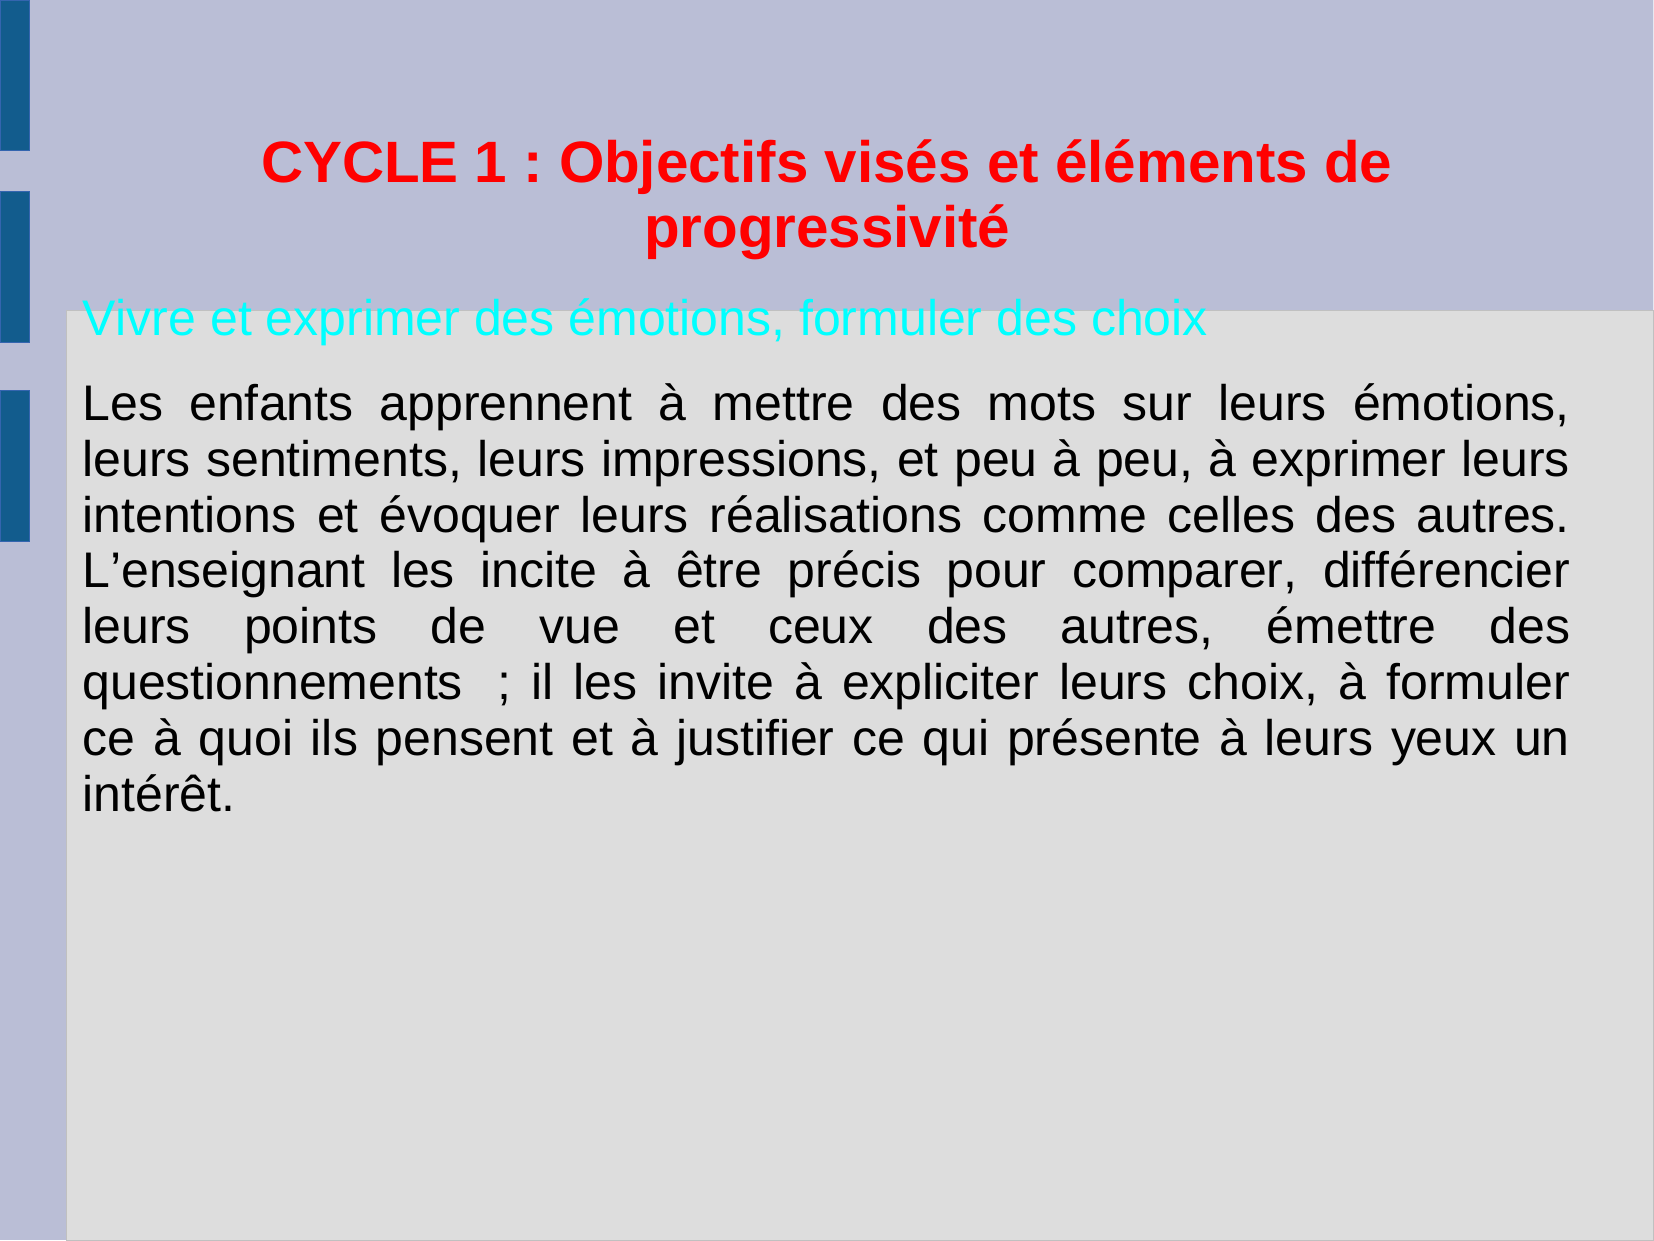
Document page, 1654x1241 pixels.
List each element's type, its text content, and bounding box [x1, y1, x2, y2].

list Vivre et exprimer des émotions, formuler des choix Les enfants apprennent à mettre des mots sur leurs émotions, leurs sentiments, leurs impressions, et peu à peu, à exprimer leurs intentions et évoquer leurs réalisations comme celles des autres. L’enseignant les incite à être précis pour comparer, différencier leurs points de vue et ceux des autres, émettre des questionnements ; il les invite à expliciter leurs choix, à formuler ce à quoi ils pensent et à justifier ce qui présente à leurs yeux un intérêt. [82, 290, 1571, 1010]
title CYCLE 1 : Objectifs visés et éléments de progressivité [121, 91, 1534, 290]
